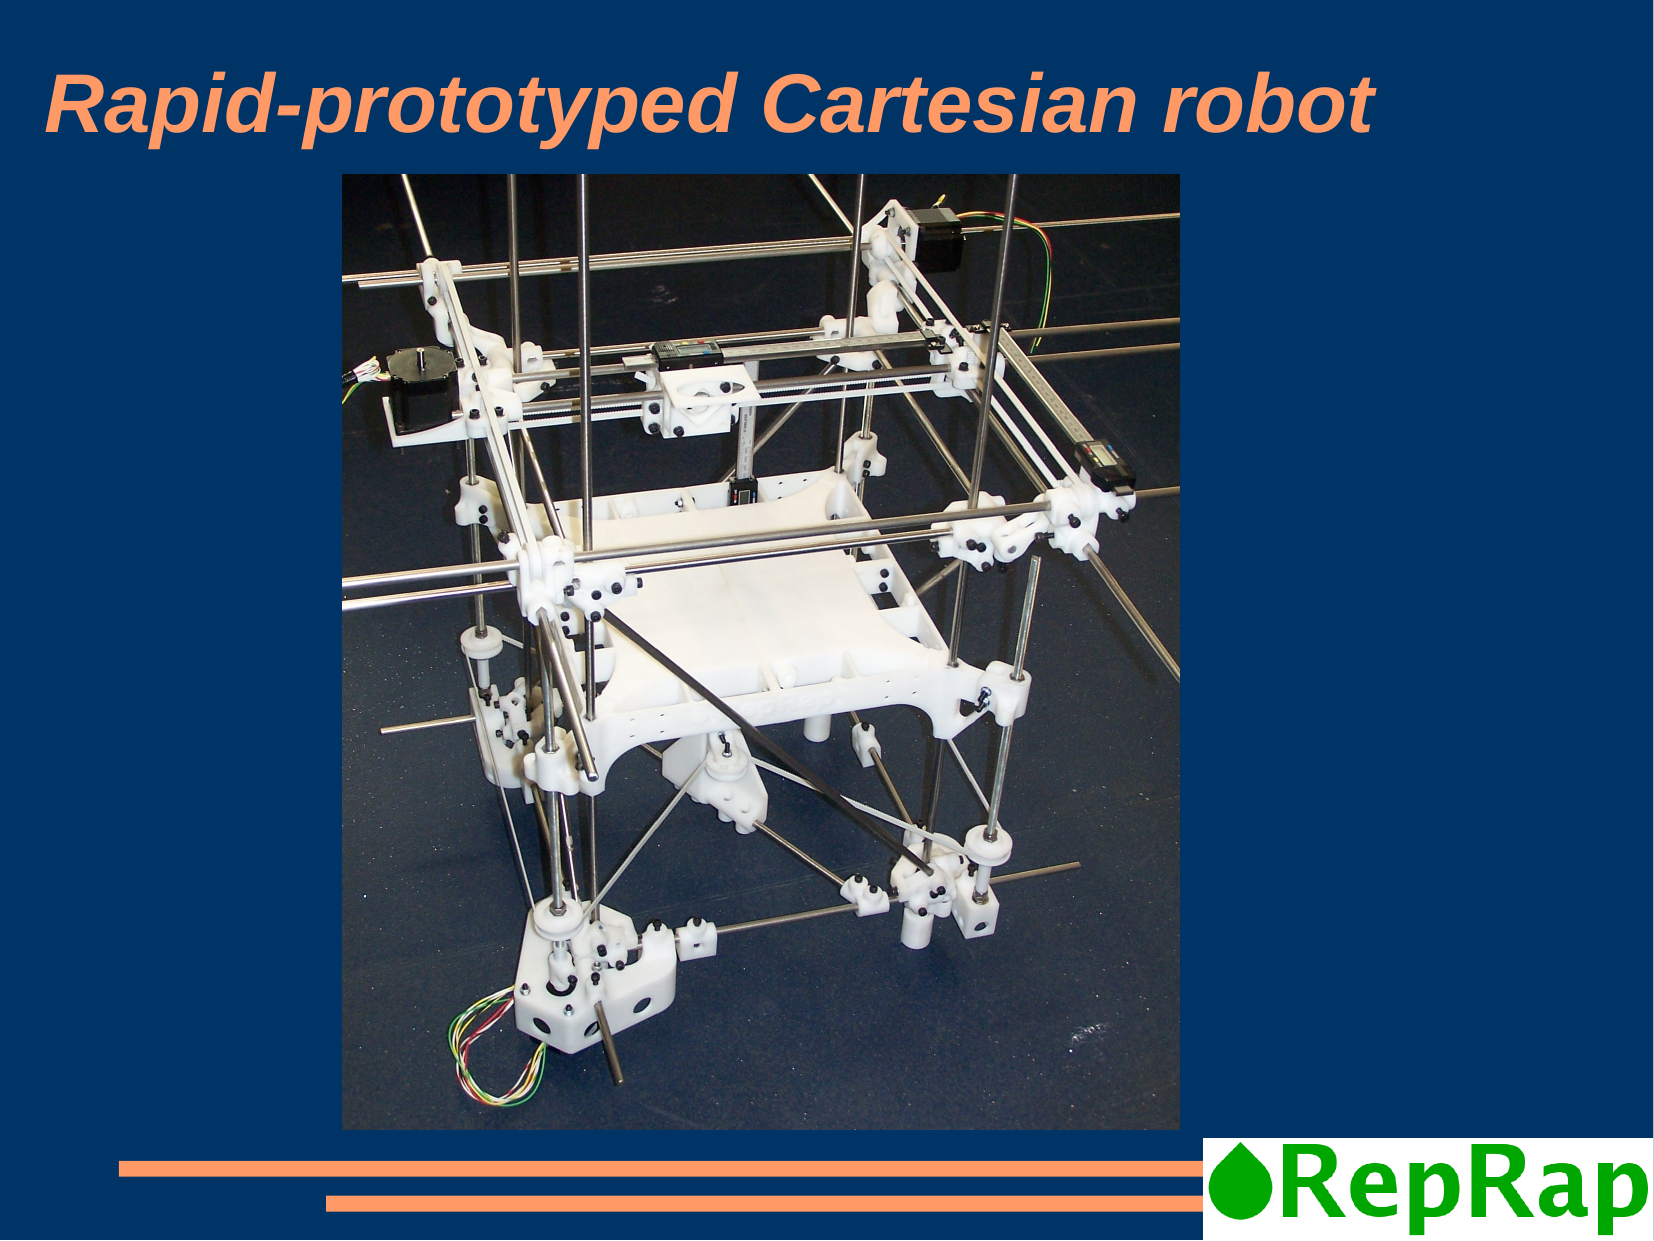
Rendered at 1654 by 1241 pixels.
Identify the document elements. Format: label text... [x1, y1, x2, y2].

picture [1203, 1138, 1654, 1241]
title Rapid-prototyped Cartesian robot [44, 0, 1574, 208]
picture [342, 174, 1180, 1130]
